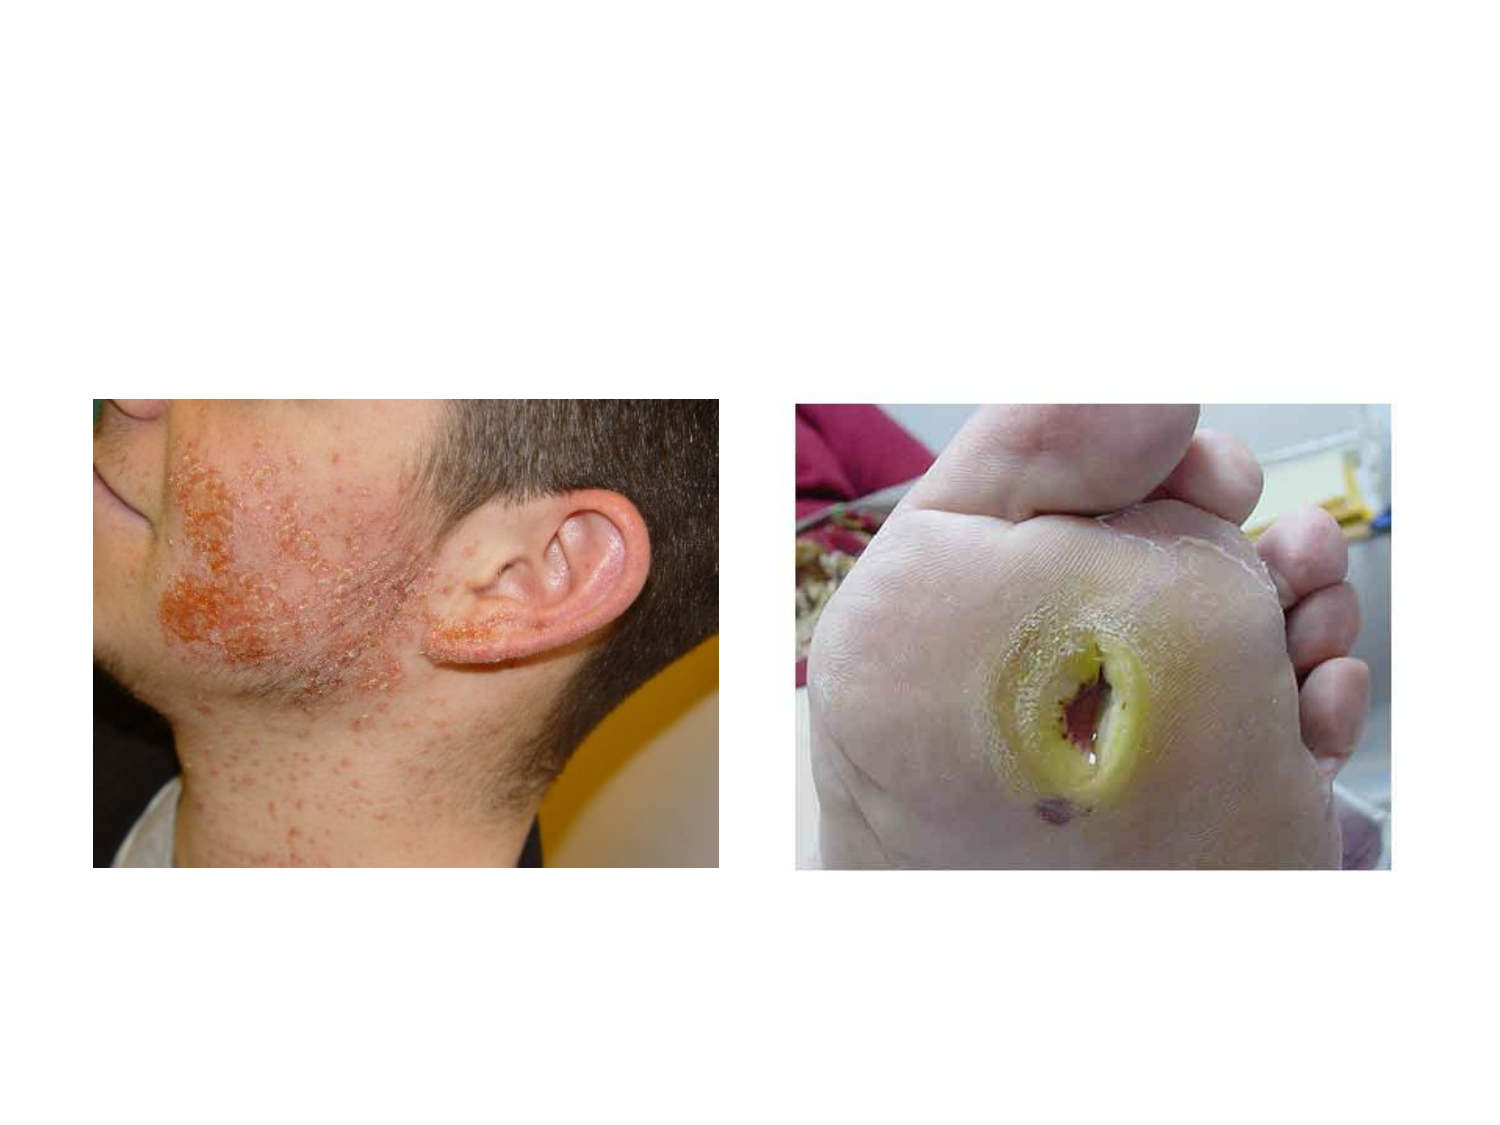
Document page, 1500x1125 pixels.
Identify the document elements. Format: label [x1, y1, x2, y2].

picture [762, 374, 1425, 893]
picture [93, 399, 719, 868]
